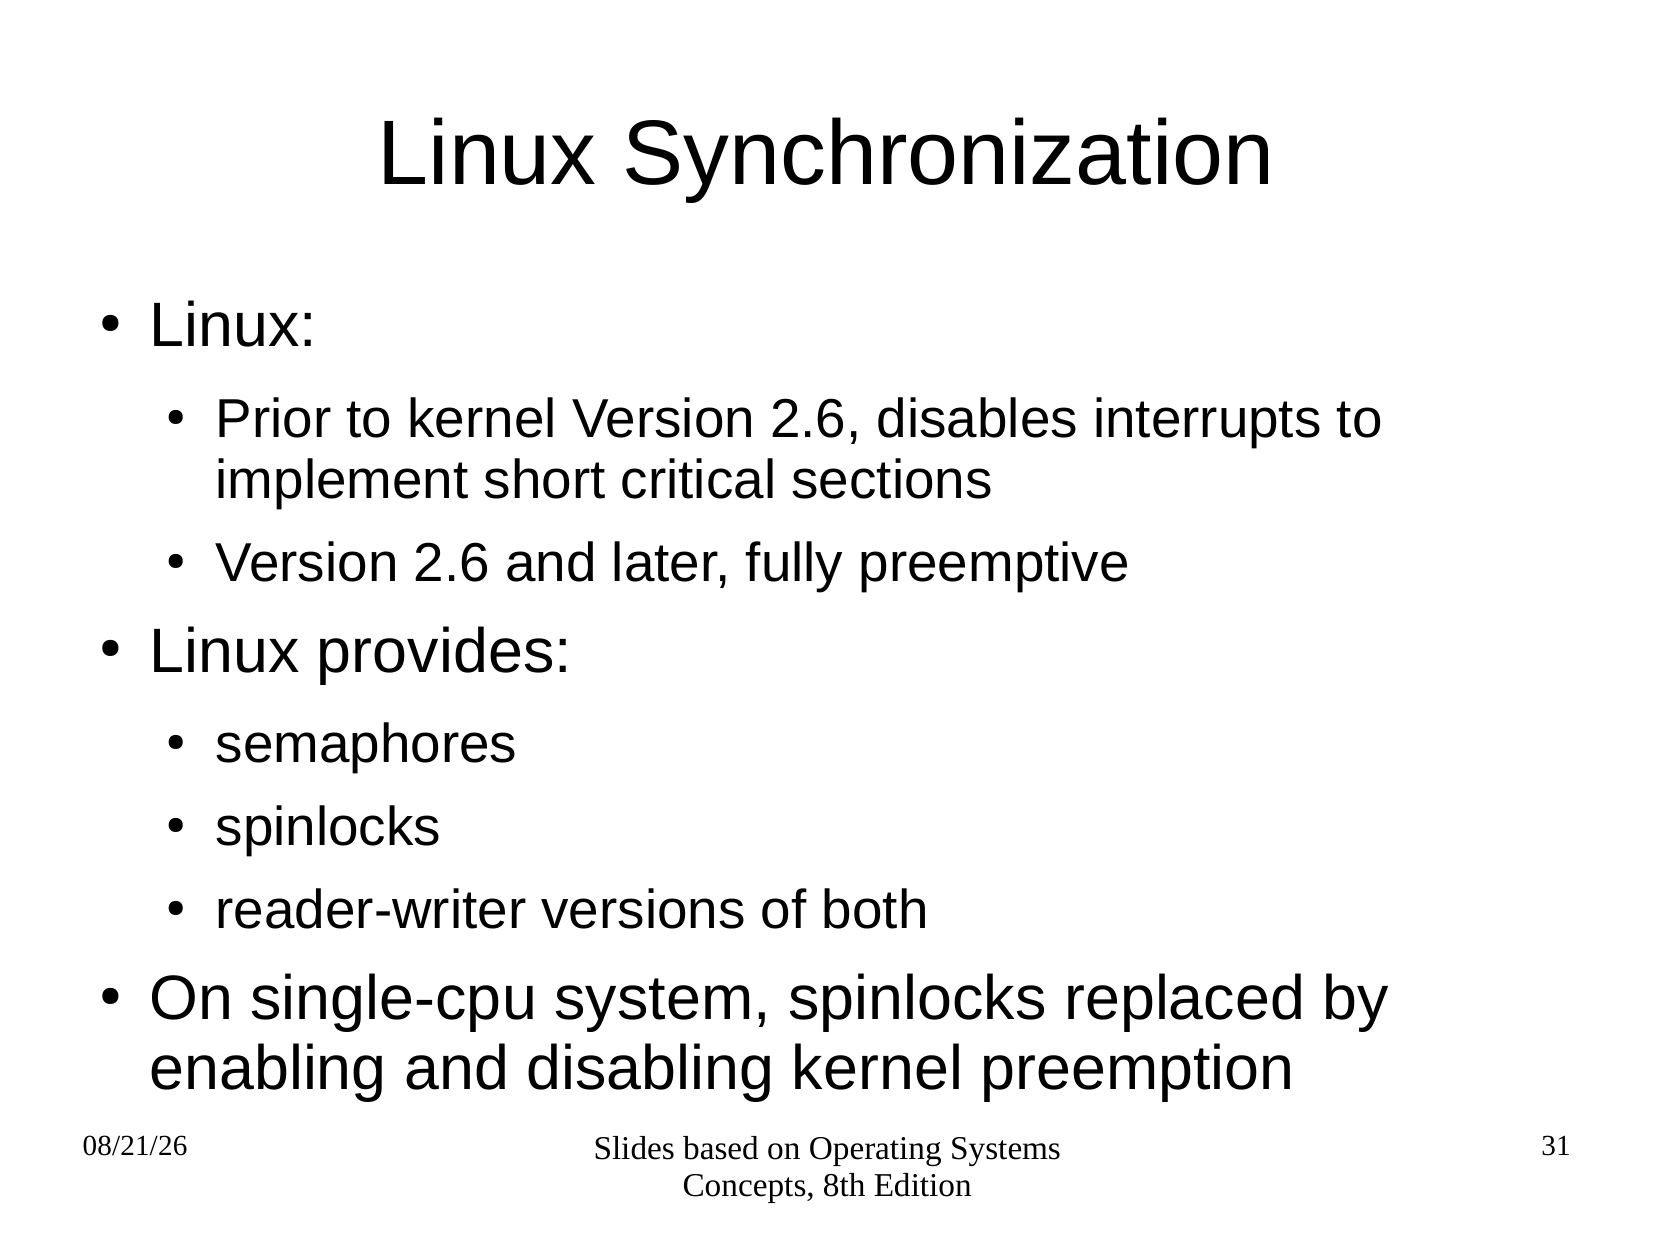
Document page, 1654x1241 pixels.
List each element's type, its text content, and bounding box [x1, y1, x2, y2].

list Linux: Prior to kernel Version 2.6, disables interrupts to implement short critical sections Version 2.6 and later, fully preemptive Linux provides: semaphores spinlocks reader-writer versions of both On single-cpu system, spinlocks replaced by enabling and disabling kernel preemption [82, 290, 1571, 1109]
title Linux Synchronization [82, 49, 1571, 257]
